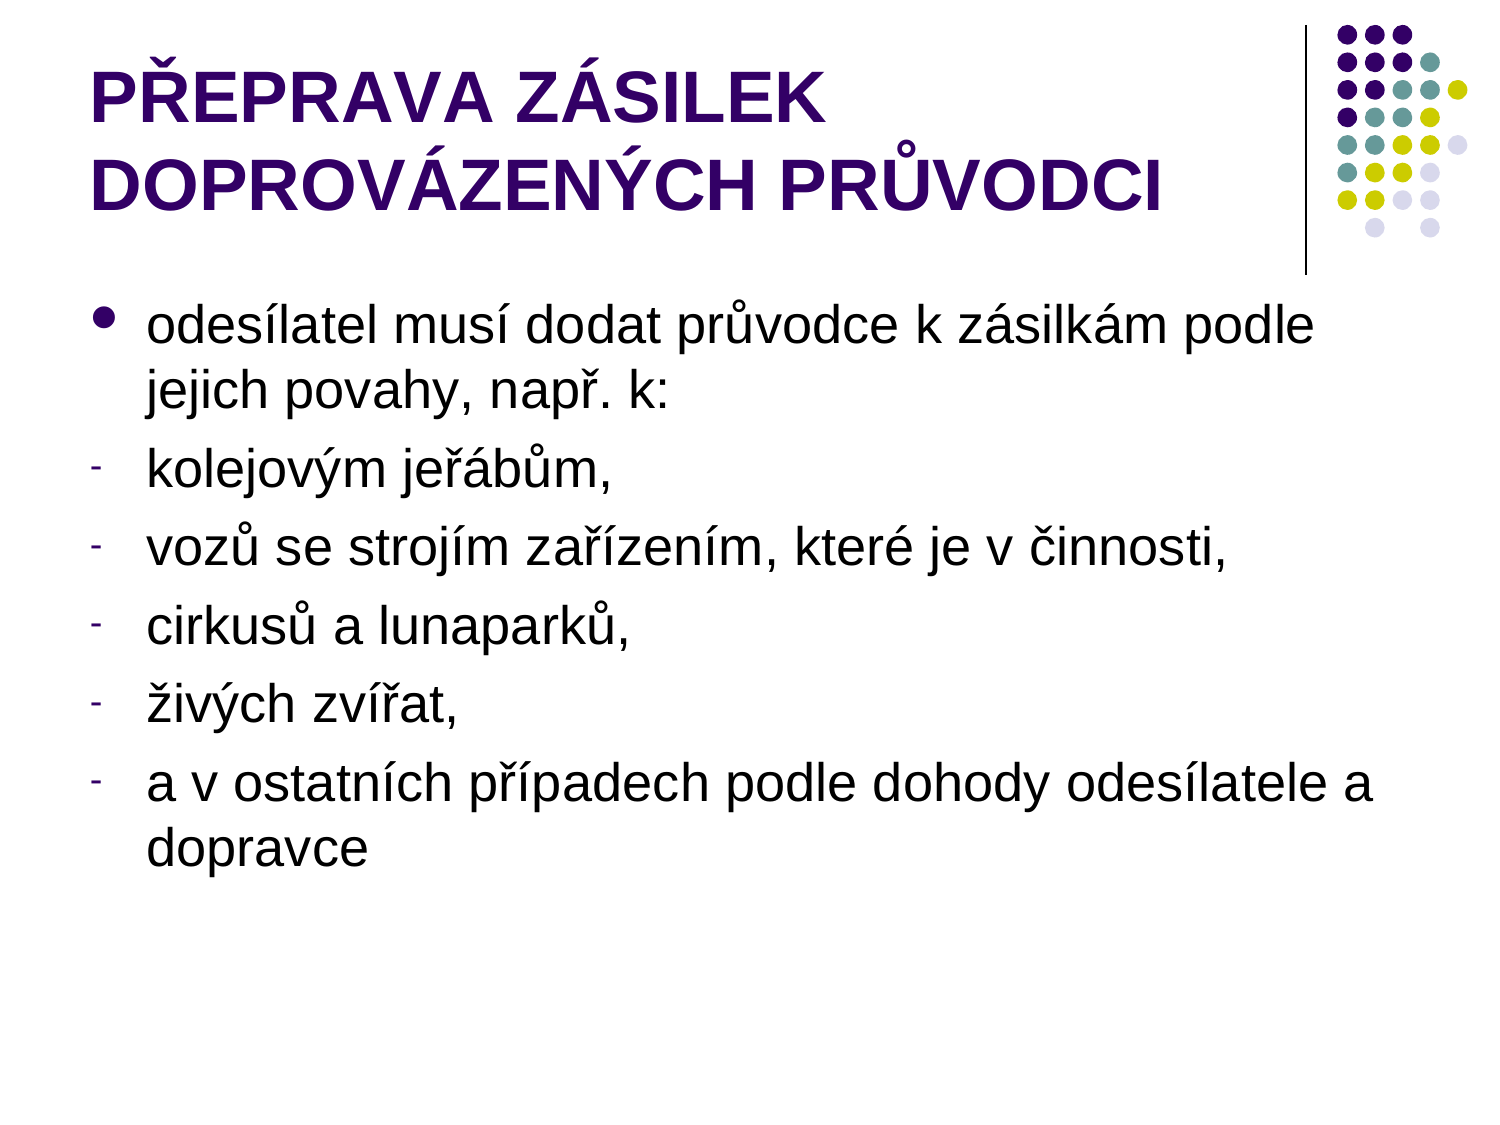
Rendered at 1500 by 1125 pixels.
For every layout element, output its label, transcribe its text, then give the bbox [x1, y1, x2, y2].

title PŘEPRAVA ZÁSILEK DOPROVÁZENÝCH PRŮVODCI [74, 20, 1313, 233]
list odesílatel musí dodat průvodce k zásilkám podle jejich povahy, např. k: kolejovým jeřábům, vozů se strojím zařízením, které je v činnosti, cirkusů a lunaparků, živých zvířat, a v ostatních případech podle dohody odesílatele a dopravce [75, 282, 1426, 1006]
